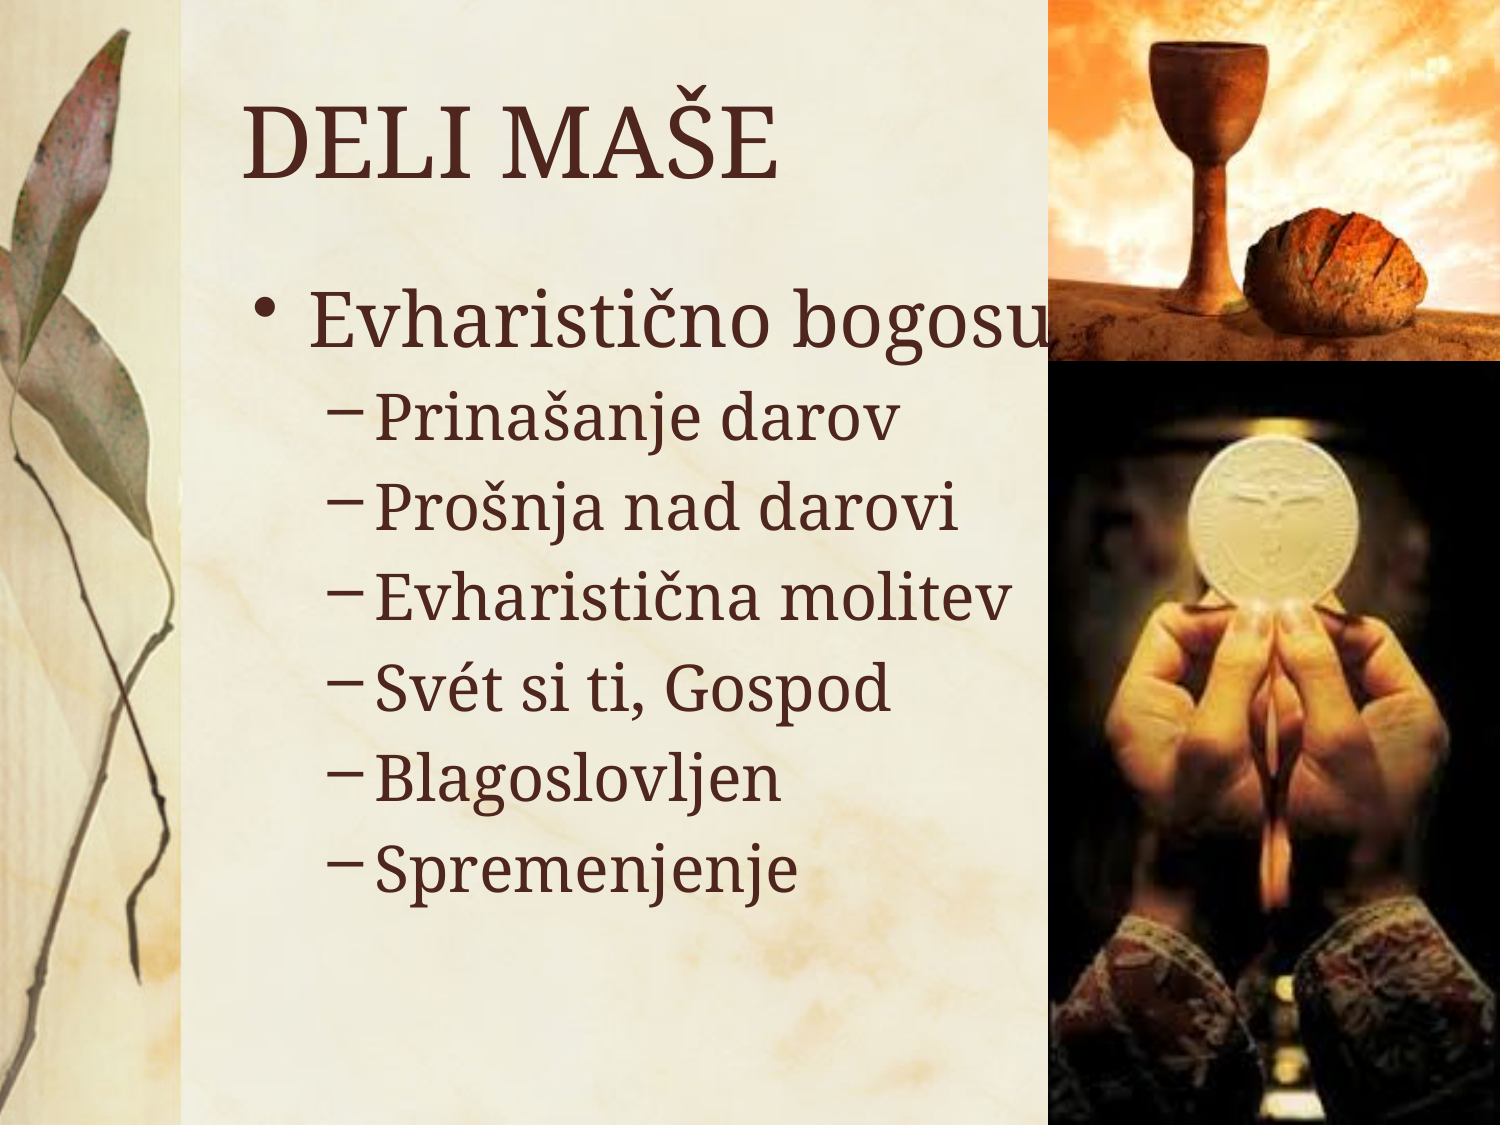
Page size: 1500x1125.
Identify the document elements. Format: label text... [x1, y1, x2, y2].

title DELI MAŠE [225, 45, 1048, 233]
list Evharistično bogosulžje Prinašanje darov Prošnja nad darovi Evharistična molitev Svét si ti, Gospod Blagoslovljen Spremenjenje [237, 262, 1048, 1005]
picture [0, 0, 1500, 1125]
